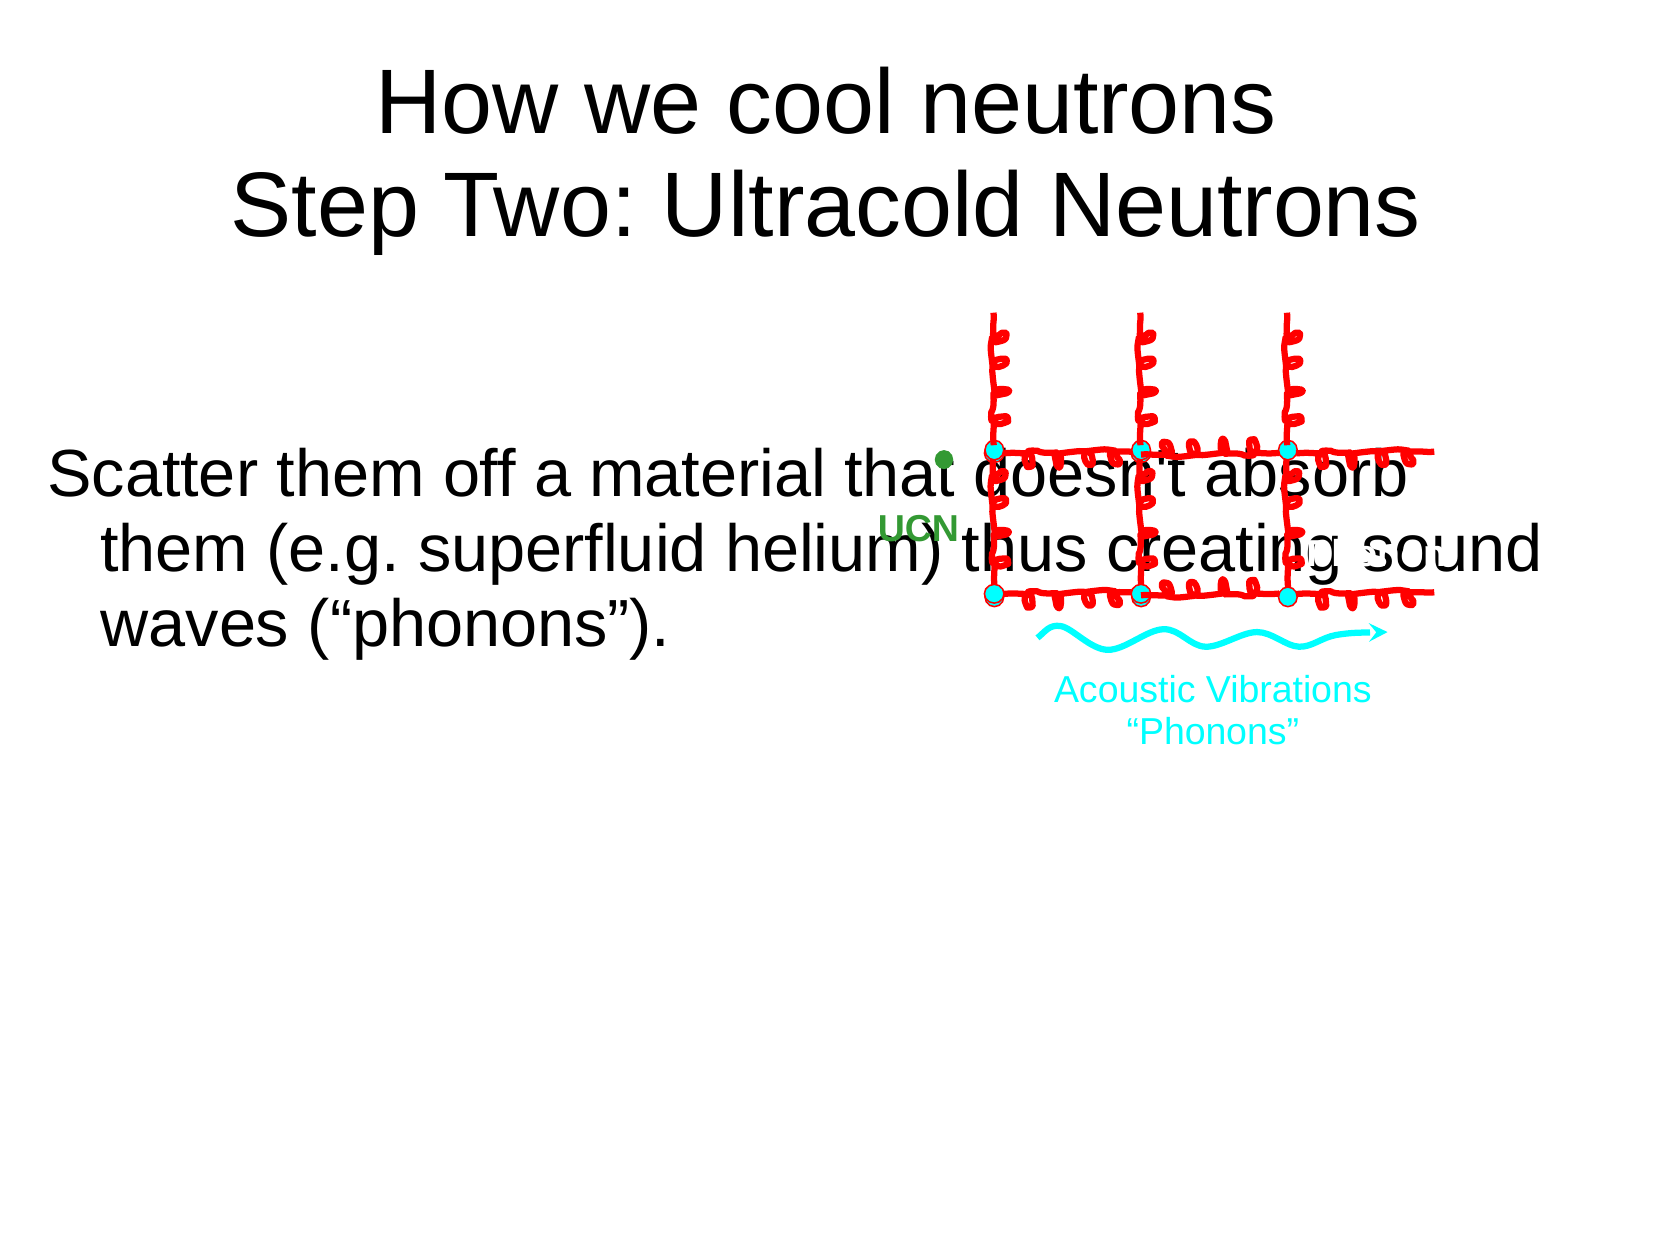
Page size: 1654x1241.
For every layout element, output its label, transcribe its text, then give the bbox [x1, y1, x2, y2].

text_box [984, 584, 1004, 607]
text_box Phonon [1291, 525, 1462, 583]
text_box [1131, 441, 1151, 463]
title How we cool neutrons Step Two: Ultracold Neutrons [82, 39, 1571, 267]
text_box [934, 450, 954, 470]
text_box Acoustic Vibrations “Phonons” [1039, 661, 1388, 770]
text_box [1278, 441, 1298, 460]
list Scatter them off a material that doesn't absorb them (e.g. superfluid helium) thus creating sound waves (“phonons”). [1141, 457, 1284, 594]
text_box [1131, 584, 1151, 607]
text_box [984, 440, 1004, 463]
text_box [1278, 587, 1297, 607]
text_box UCN [863, 500, 974, 558]
list Scatter them off a material that doesn't absorb them (e.g. superfluid helium) thus creating sound waves (“phonons”). [29, 436, 1565, 1241]
list Scatter them off a material that doesn't absorb them (e.g. superfluid helium) thus creating sound waves (“phonons”). [994, 453, 1138, 590]
